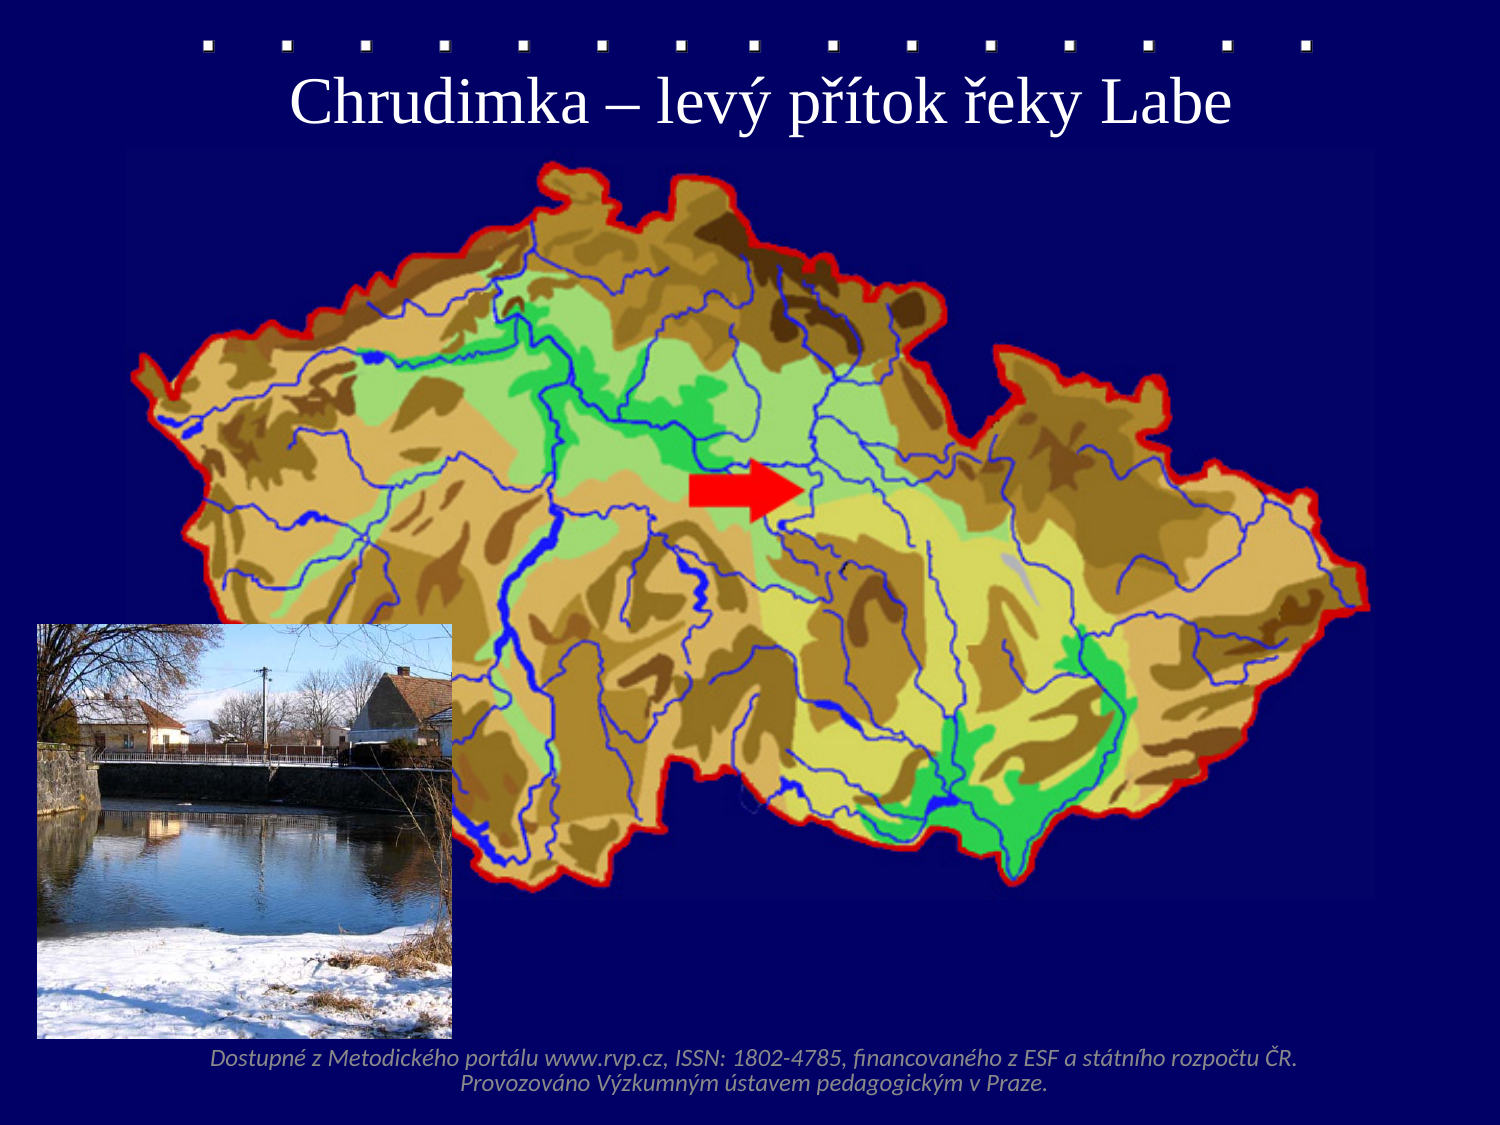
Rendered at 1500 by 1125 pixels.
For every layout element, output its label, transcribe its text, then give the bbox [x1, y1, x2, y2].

text_box Chrudimka – levý přítok řeky Labe [212, 62, 1313, 150]
picture [37, 149, 1375, 1039]
picture [200, 37, 1326, 57]
